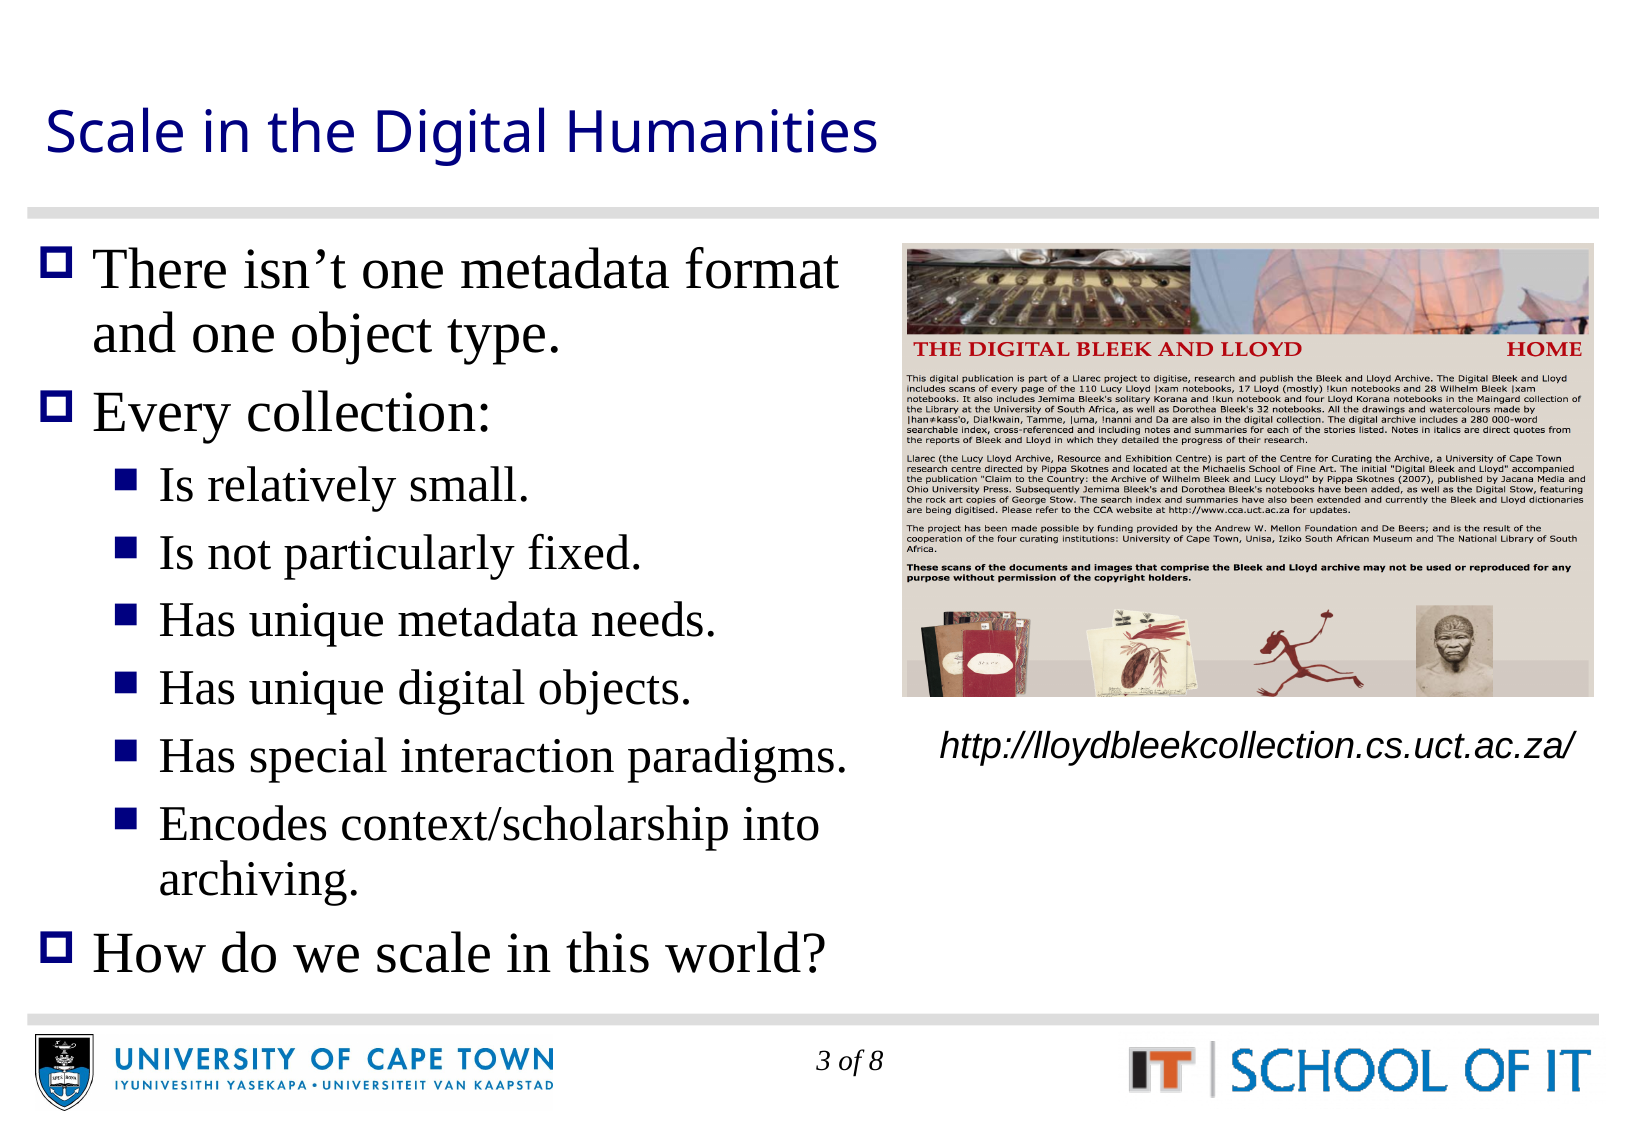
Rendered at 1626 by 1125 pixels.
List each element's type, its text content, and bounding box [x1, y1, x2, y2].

picture [902, 243, 1594, 698]
list There isn’t one metadata format and one object type. Every collection: Is relatively small. Is not particularly fixed. Has unique metadata needs. Has unique digital objects. Has special interaction paradigms. Encodes context/scholarship into archiving. How do we scale in this world? [36, 236, 873, 998]
picture [35, 1034, 553, 1111]
picture [1118, 1030, 1606, 1109]
text_box http://lloydbleekcollection.cs.uct.ac.za/ [924, 713, 1589, 774]
title Scale in the Digital Humanities [45, 66, 1583, 194]
